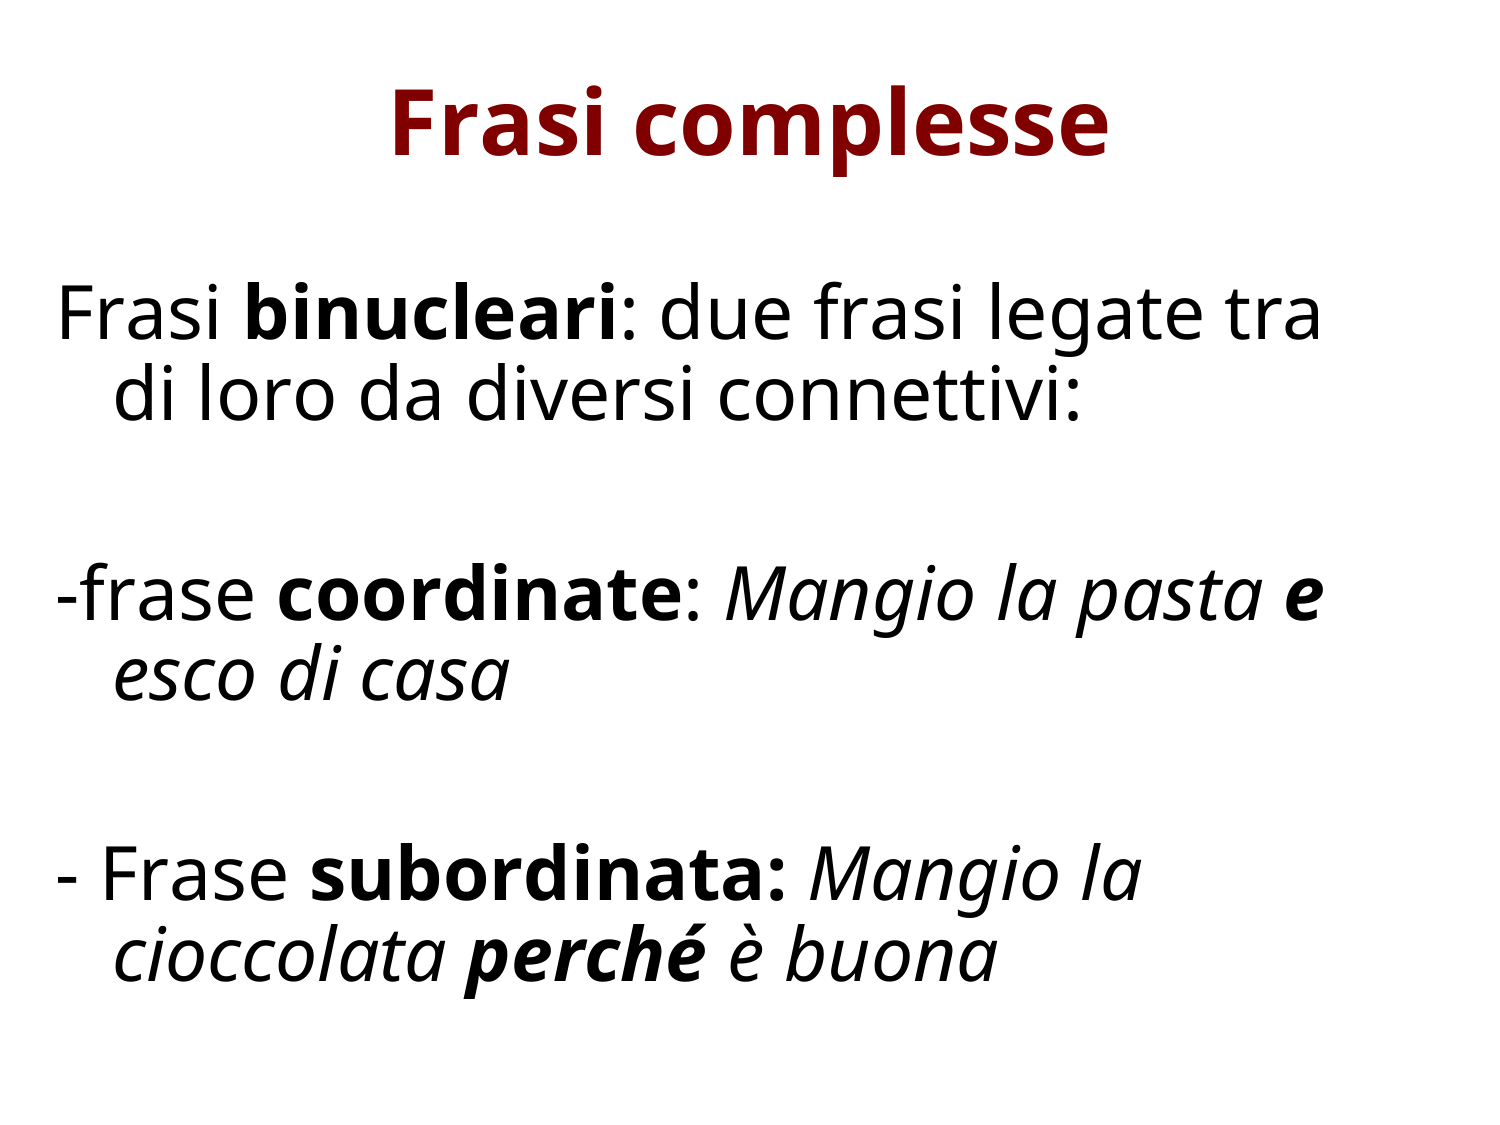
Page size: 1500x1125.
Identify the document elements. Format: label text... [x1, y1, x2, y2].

list Frasi binucleari: due frasi legate tra di loro da diversi connettivi: -frase coordinate: Mangio la pasta e esco di casa - Frase subordinata: Mangio la cioccolata perché è buona [41, 267, 1388, 1071]
title Frasi complesse [75, 45, 1426, 193]
